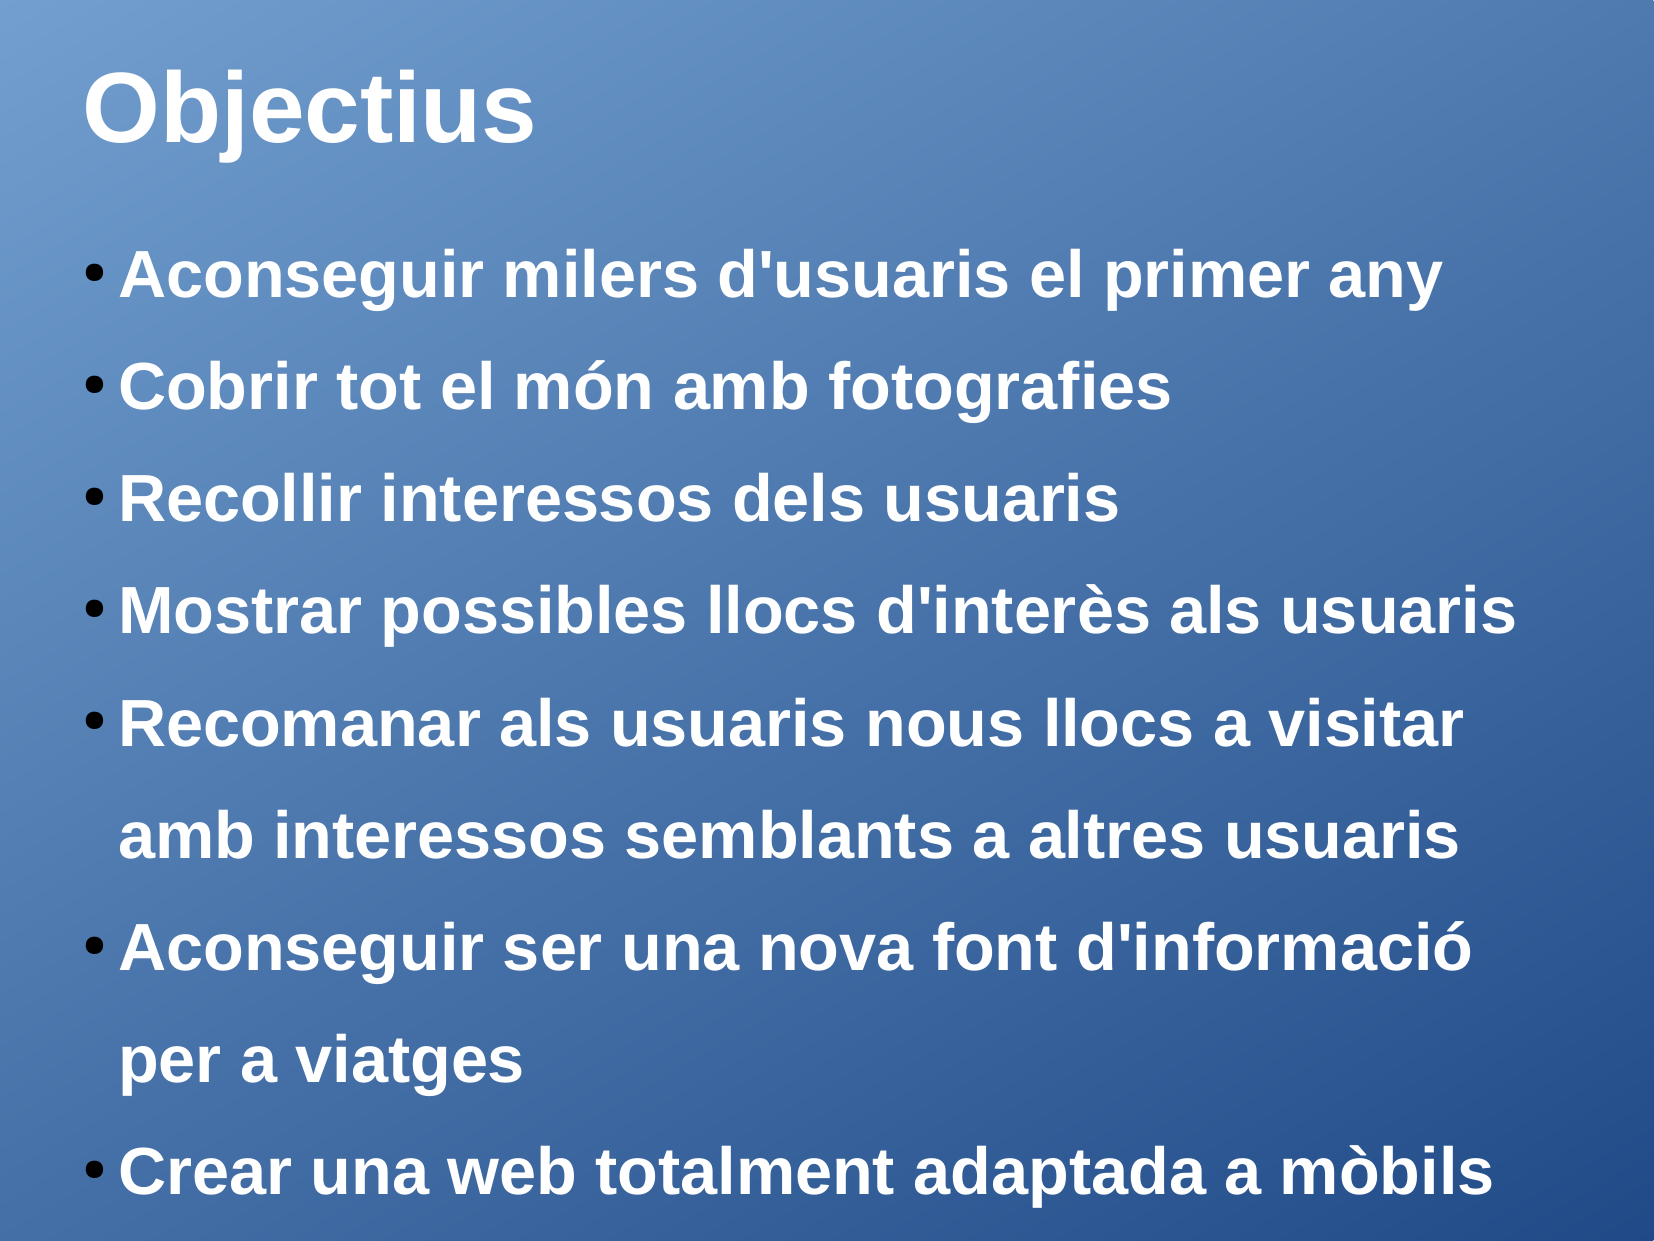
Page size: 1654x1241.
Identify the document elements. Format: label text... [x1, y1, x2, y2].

subtitle Aconseguir milers d'usuaris el primer any Cobrir tot el món amb fotografies Recollir interessos dels usuaris Mostrar possibles llocs d'interès als usuaris Recomanar als usuaris nous llocs a visitar amb interessos semblants a altres usuaris Aconseguir ser una nova font d'informació per a viatges Crear una web totalment adaptada a mòbils [82, 218, 1571, 1191]
title Objectius [82, 49, 1571, 166]
text_box [807, 593, 1229, 756]
